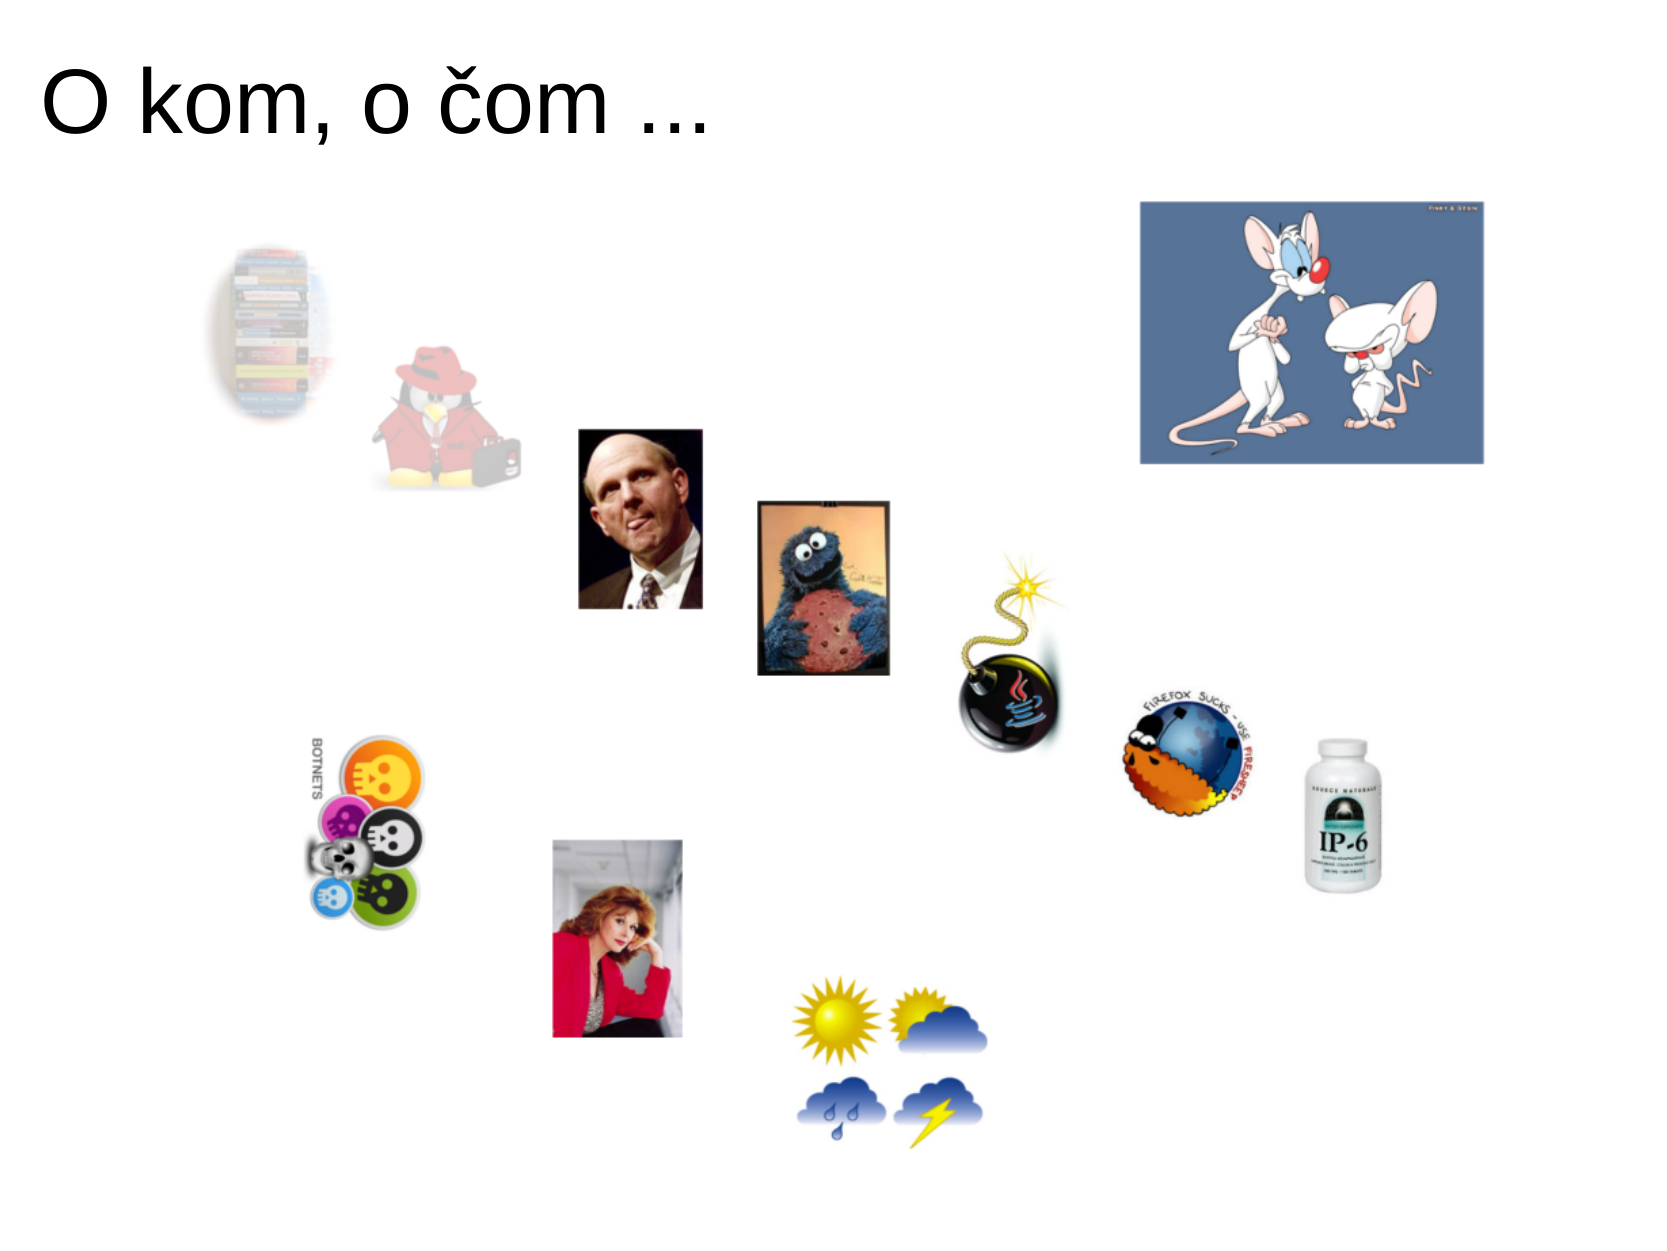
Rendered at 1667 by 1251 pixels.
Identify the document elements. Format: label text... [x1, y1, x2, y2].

picture [147, 177, 1536, 1218]
title O kom, o čom ... [40, 50, 1627, 201]
